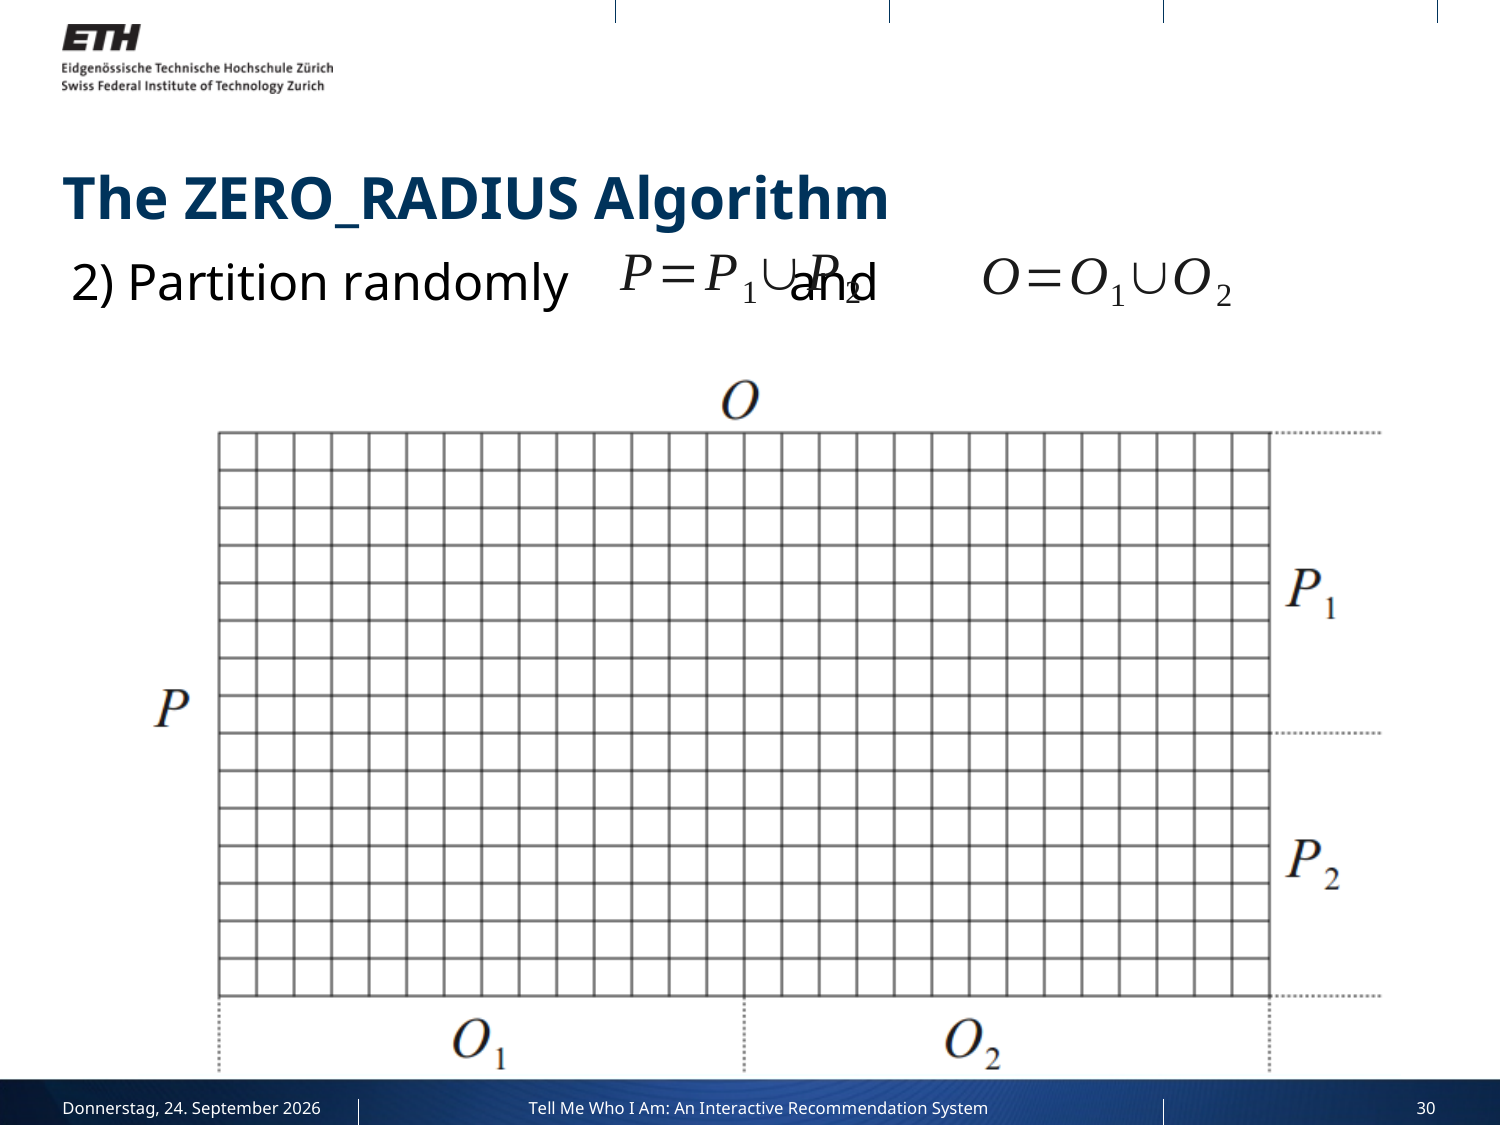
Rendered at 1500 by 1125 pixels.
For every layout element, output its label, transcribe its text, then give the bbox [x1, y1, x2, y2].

list 2) Partition randomly and [71, 246, 1447, 833]
title The ZERO_RADIUS Algorithm [62, 157, 1438, 296]
chart [608, 242, 868, 310]
picture [138, 361, 1401, 1076]
picture [0, 1078, 1500, 1125]
chart [975, 245, 1238, 314]
picture [62, 24, 333, 94]
